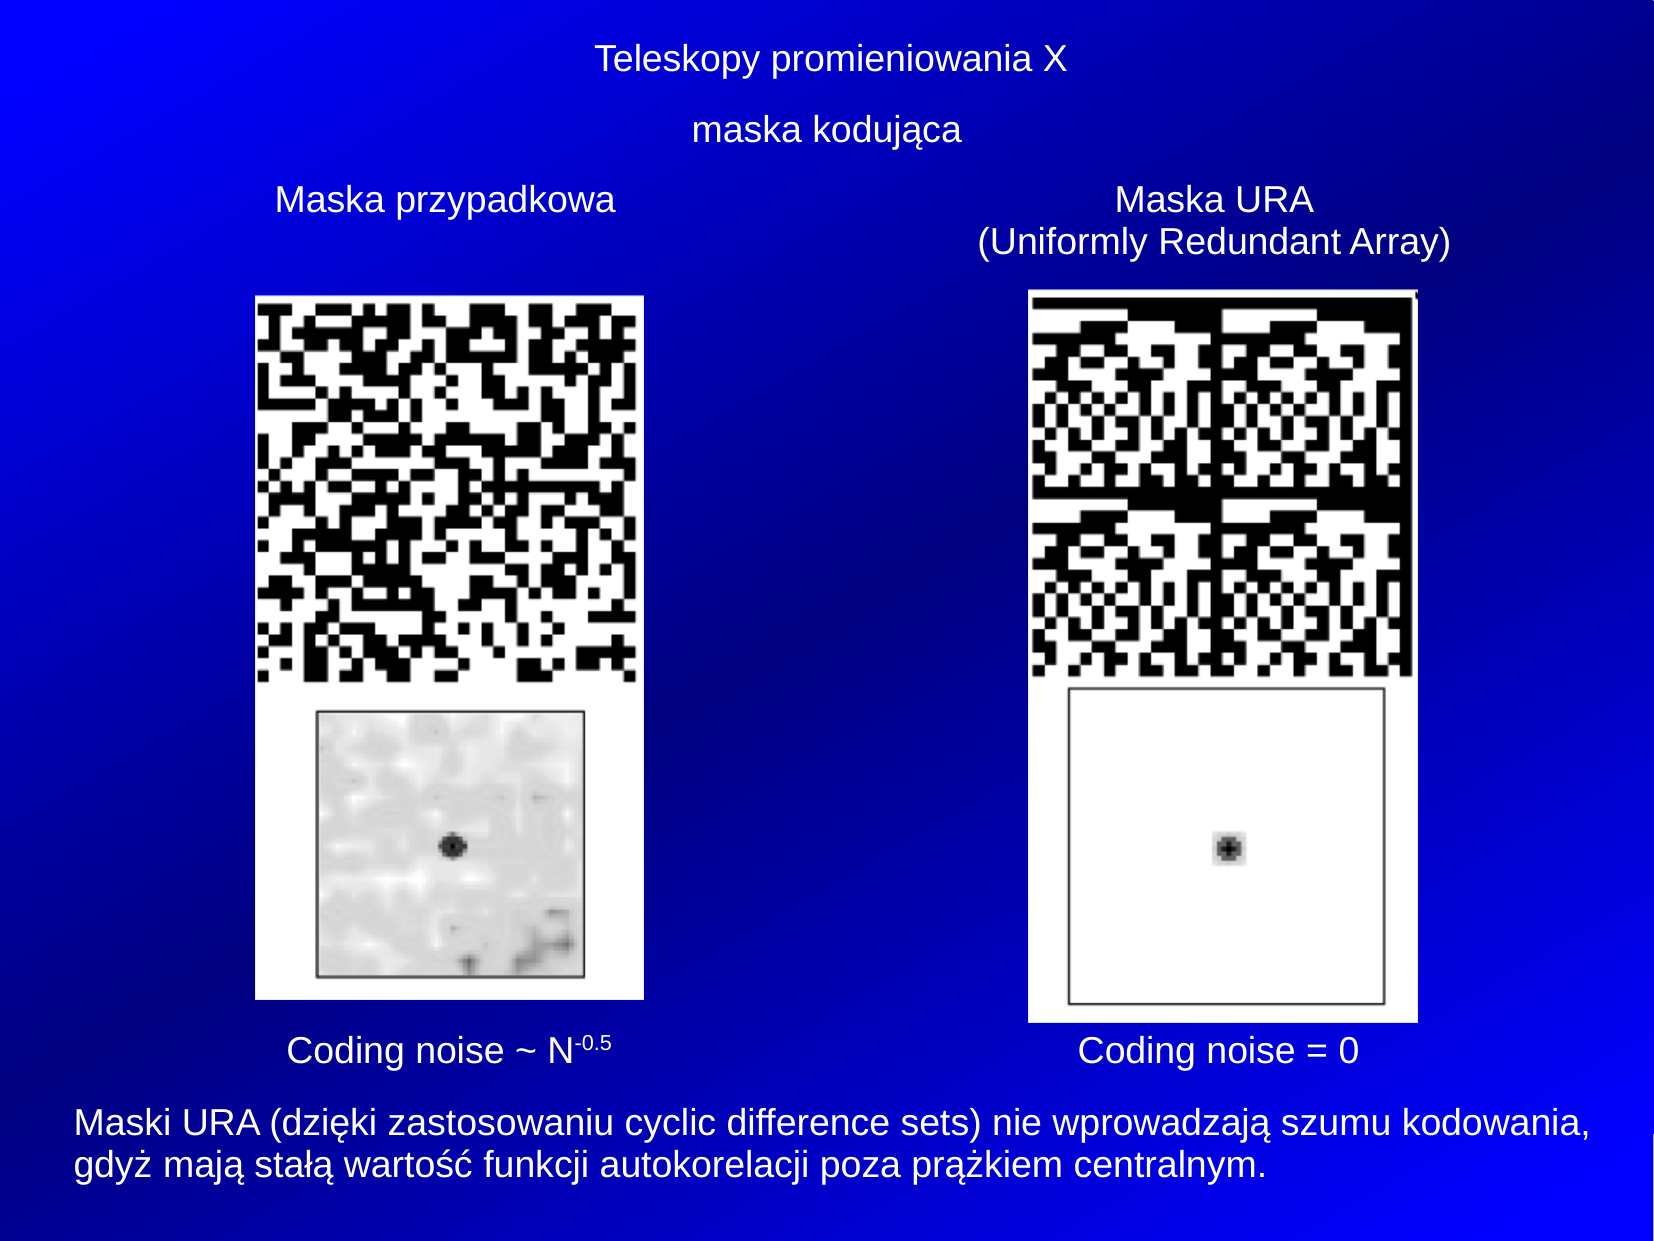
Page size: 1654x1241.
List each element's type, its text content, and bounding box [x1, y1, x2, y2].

text_box Coding noise ~ N-0.5 [271, 1021, 627, 1079]
text_box Teleskopy promieniowania X [579, 29, 1083, 87]
text_box Coding noise = 0 [1062, 1021, 1375, 1079]
text_box Maska URA (Uniformly Redundant Array) [962, 171, 1467, 271]
text_box Maski URA (dzięki zastosowaniu cyclic difference sets) nie wprowadzają szumu kodowania, gdyż mają stałą wartość funkcji autokorelacji poza prążkiem centralnym. [58, 1093, 1606, 1193]
picture [1027, 289, 1418, 1023]
picture [254, 295, 644, 1000]
text_box Maska przypadkowa [259, 171, 631, 229]
text_box maska kodująca [676, 101, 977, 158]
